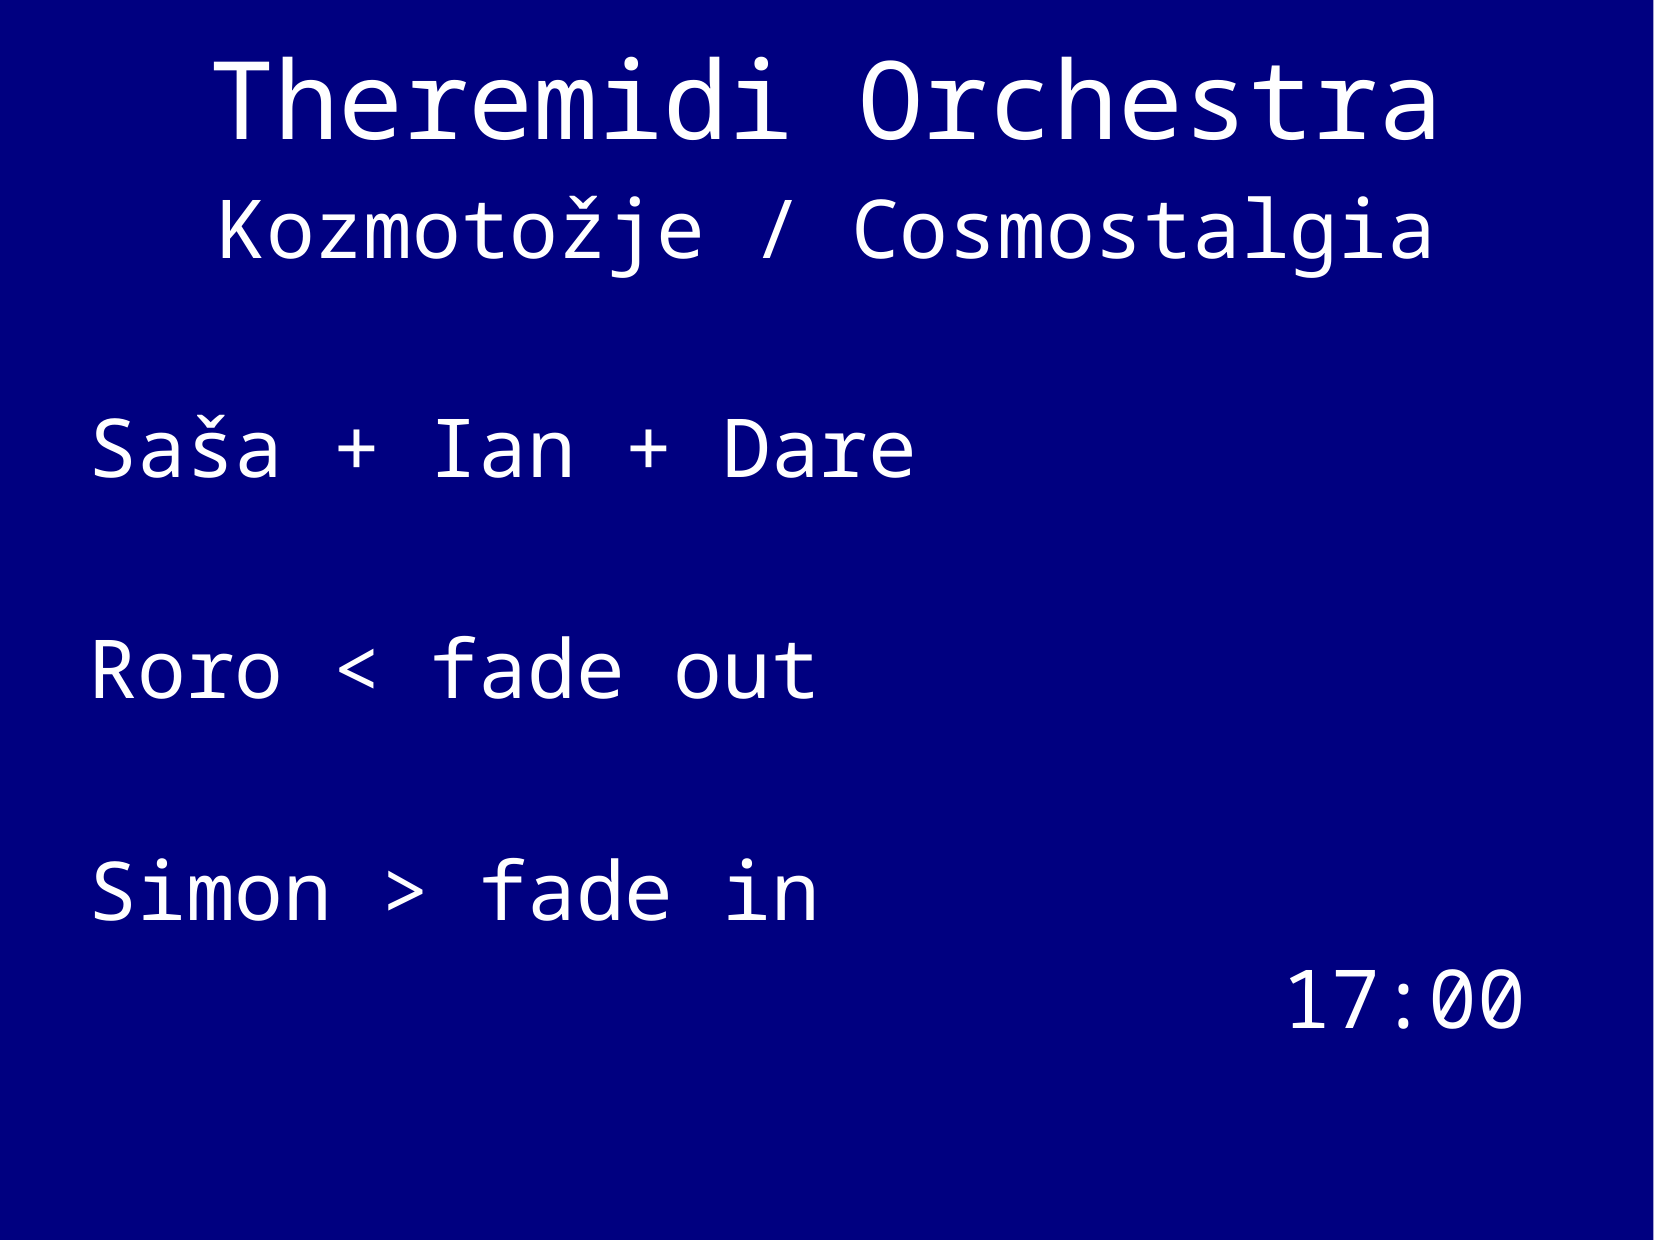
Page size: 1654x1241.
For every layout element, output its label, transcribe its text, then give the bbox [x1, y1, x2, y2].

text_box 17:00 [1282, 900, 1620, 1096]
title Theremidi Orchestra Kozmotožje / Cosmostalgia [82, 49, 1571, 257]
subtitle Saša + Ian + Dare Roro < fade out Simon > fade in [88, 272, 1566, 1063]
